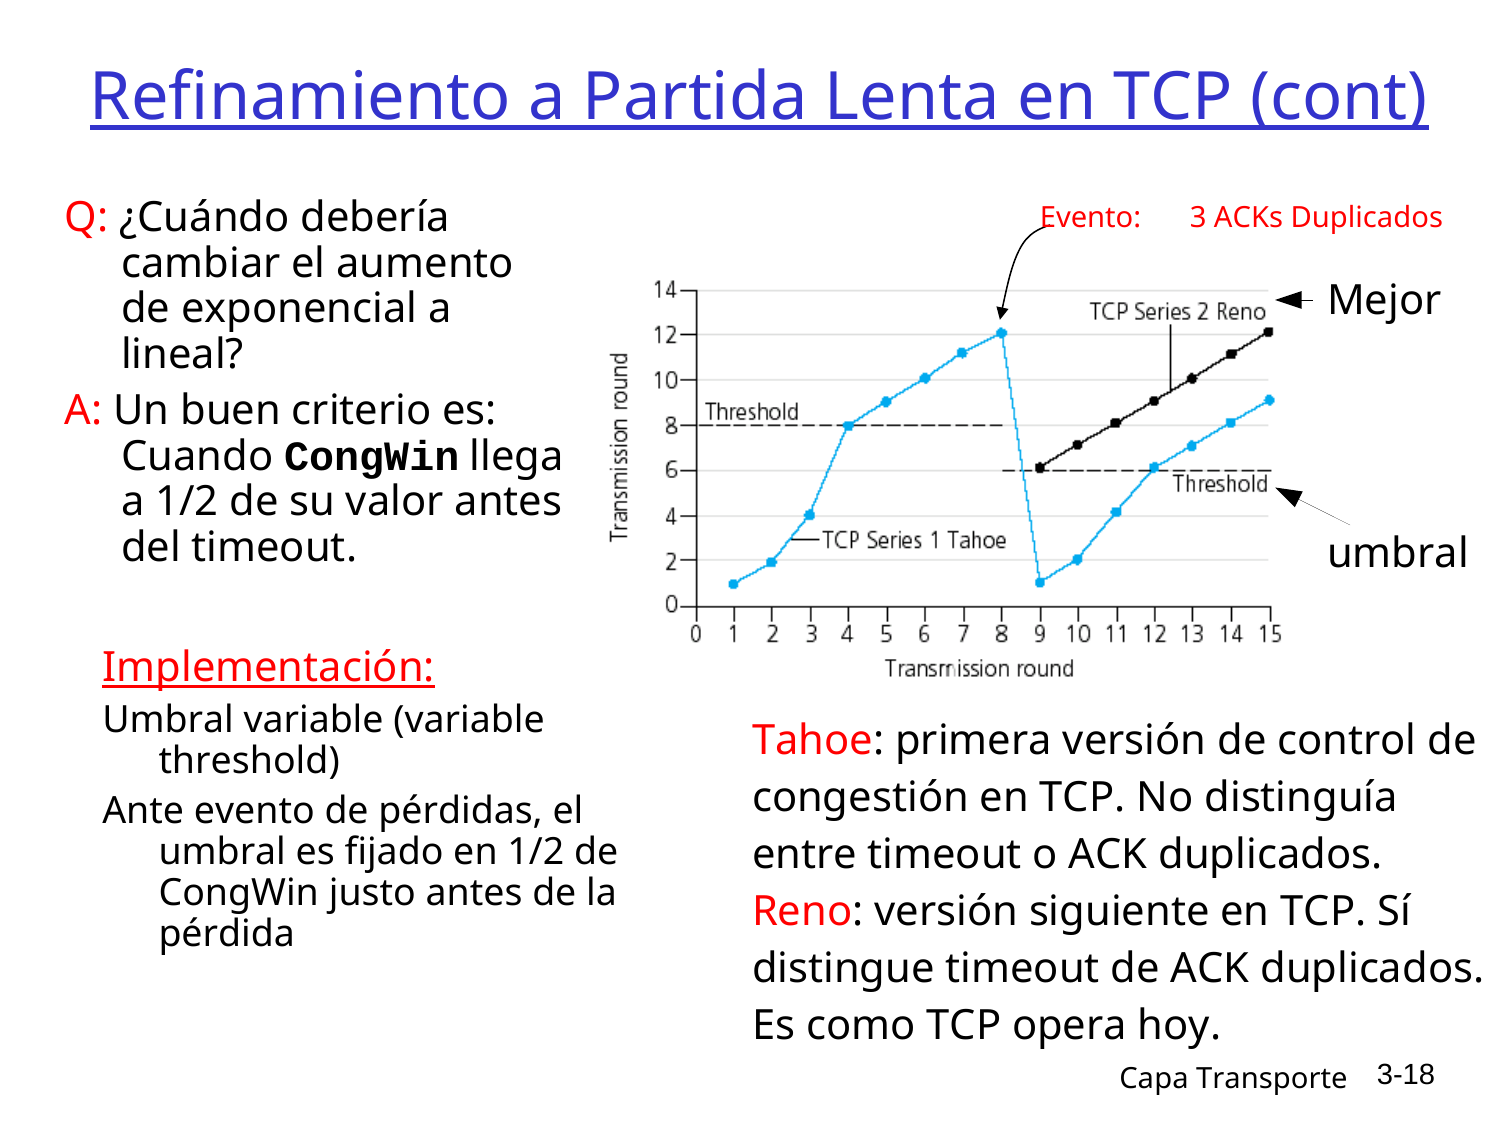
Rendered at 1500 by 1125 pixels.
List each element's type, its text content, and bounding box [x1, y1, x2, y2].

list Q: ¿Cuándo debería cambiar el aumento de exponencial a lineal? A: Un buen criterio es: Cuando CongWin llega a 1/2 de su valor antes del timeout. [49, 187, 588, 563]
text_box 3 ACKs Duplicados [1313, 194, 1463, 233]
title Refinamiento a Partida Lenta en TCP (cont) [75, 0, 1475, 188]
picture [496, 226, 1500, 694]
text_box Mejor [1312, 262, 1461, 336]
text_box Evento: [1025, 194, 1313, 233]
list Implementación: Umbral variable (variable threshold) Ante evento de pérdidas, el umbral es fijado en 1/2 de CongWin justo antes de la pérdida [87, 637, 713, 981]
text_box umbral [1312, 515, 1474, 589]
text_box Tahoe: primera versión de control de congestión en TCP. No distinguía entre timeout o ACK duplicados. Reno: versión siguiente en TCP. Sí distingue timeout de ACK duplicados. Es como TCP opera hoy. [737, 701, 1500, 1060]
